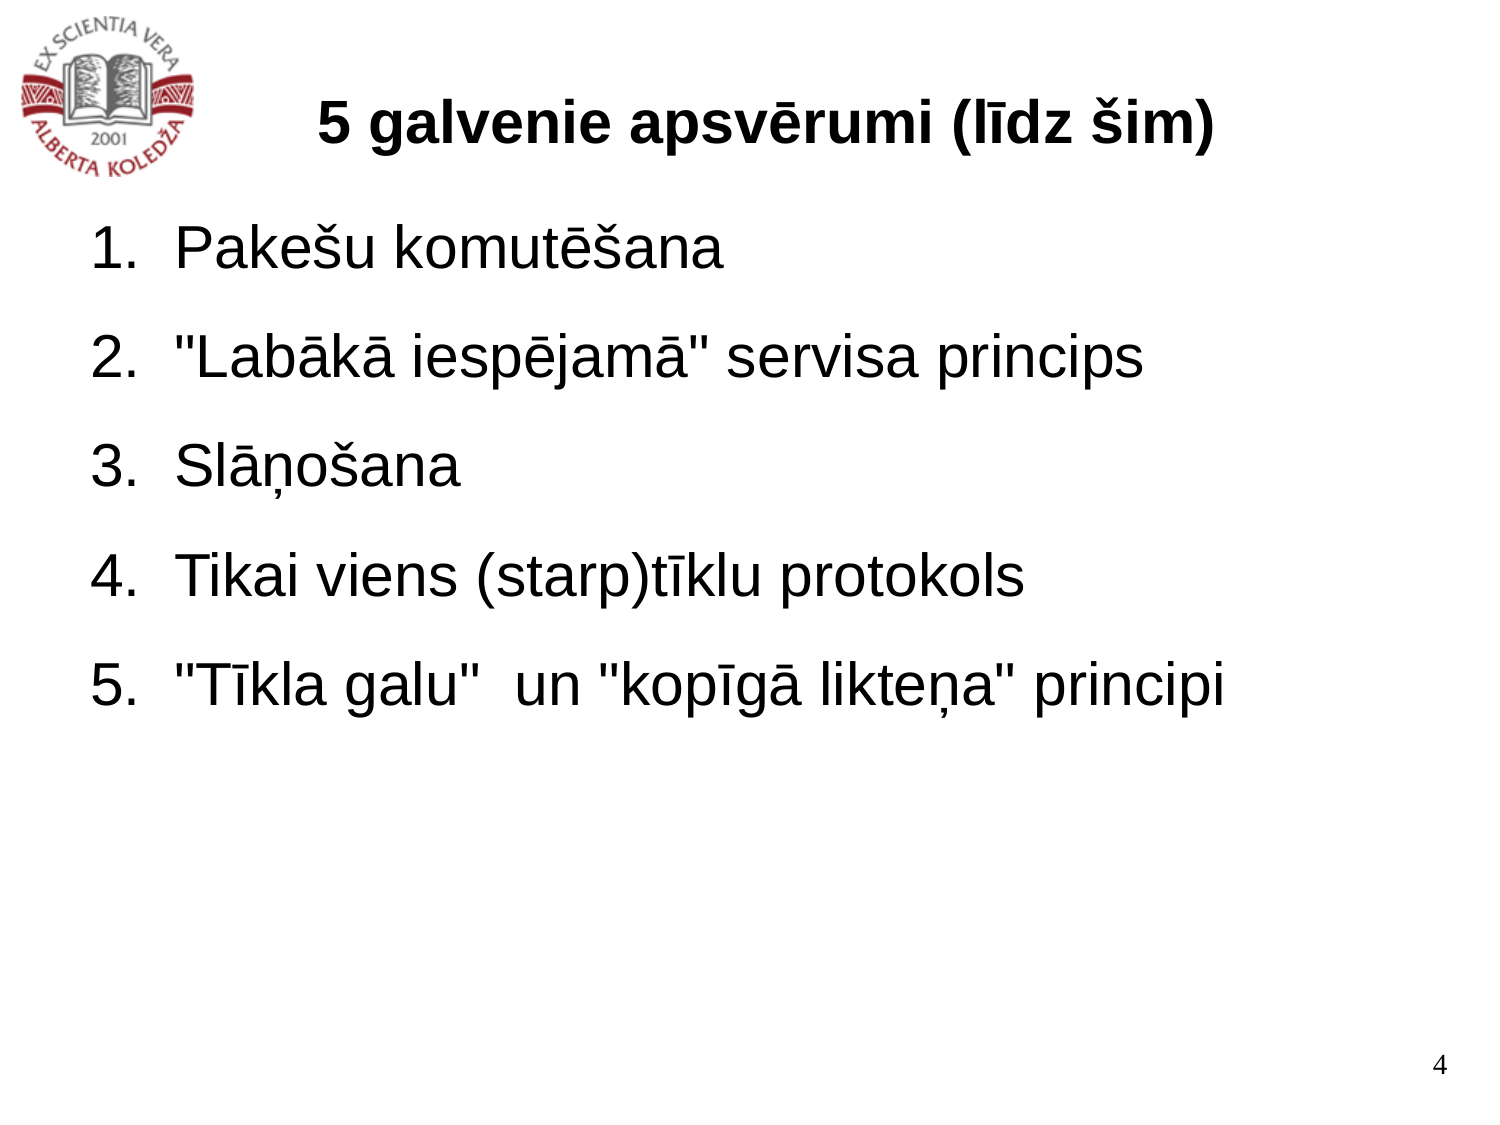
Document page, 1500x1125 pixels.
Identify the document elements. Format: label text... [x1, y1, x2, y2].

picture [21, 16, 194, 177]
title 5 galvenie apsvērumi (līdz šim) [50, 62, 1463, 175]
text_box <skaitlis> [1312, 1037, 1463, 1101]
list Pakešu komutēšana "Labākā iespējamā" servisa princips Slāņošana Tikai viens (starp)tīklu protokols "Tīkla galu" un "kopīgā likteņa" principi [74, 200, 1463, 1101]
